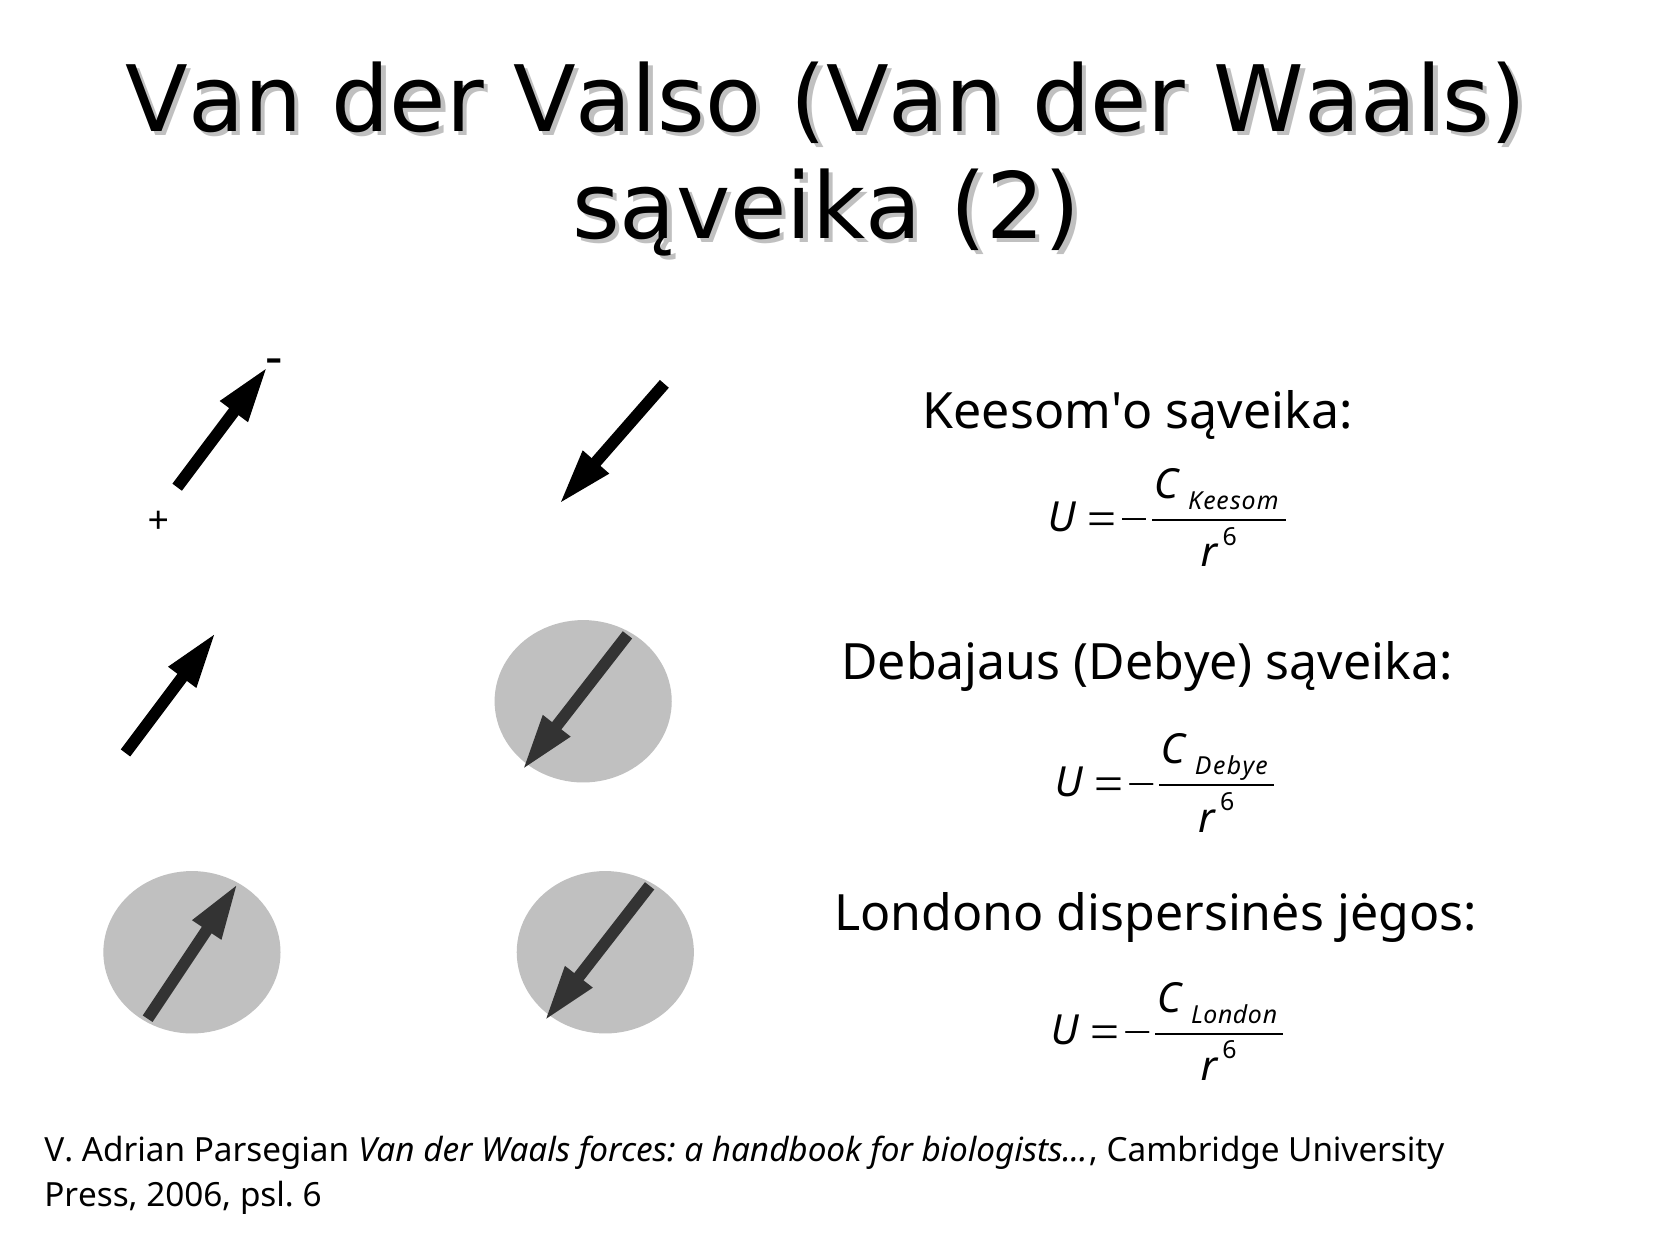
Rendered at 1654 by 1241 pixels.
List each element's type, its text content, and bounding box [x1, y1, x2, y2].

title Van der Valso (Van der Waals) sąveika (2) [82, 45, 1571, 261]
text_box + [132, 485, 192, 547]
text_box Debajaus (Debye) sąveika: [826, 618, 1506, 694]
text_box [103, 871, 281, 1034]
text_box Londono dispersinės jėgos: [819, 869, 1514, 945]
chart [1048, 723, 1282, 844]
chart [1041, 457, 1294, 578]
chart [1044, 971, 1291, 1092]
text_box Keesom'o sąveika: [907, 367, 1425, 443]
text_box V. Adrian Parsegian Van der Waals forces: a handbook for biologists..., Cambridge University Press, 2006, psl. 6 [29, 1118, 1521, 1216]
text_box [494, 620, 672, 783]
text_box [516, 871, 694, 1034]
text_box - [250, 310, 311, 391]
